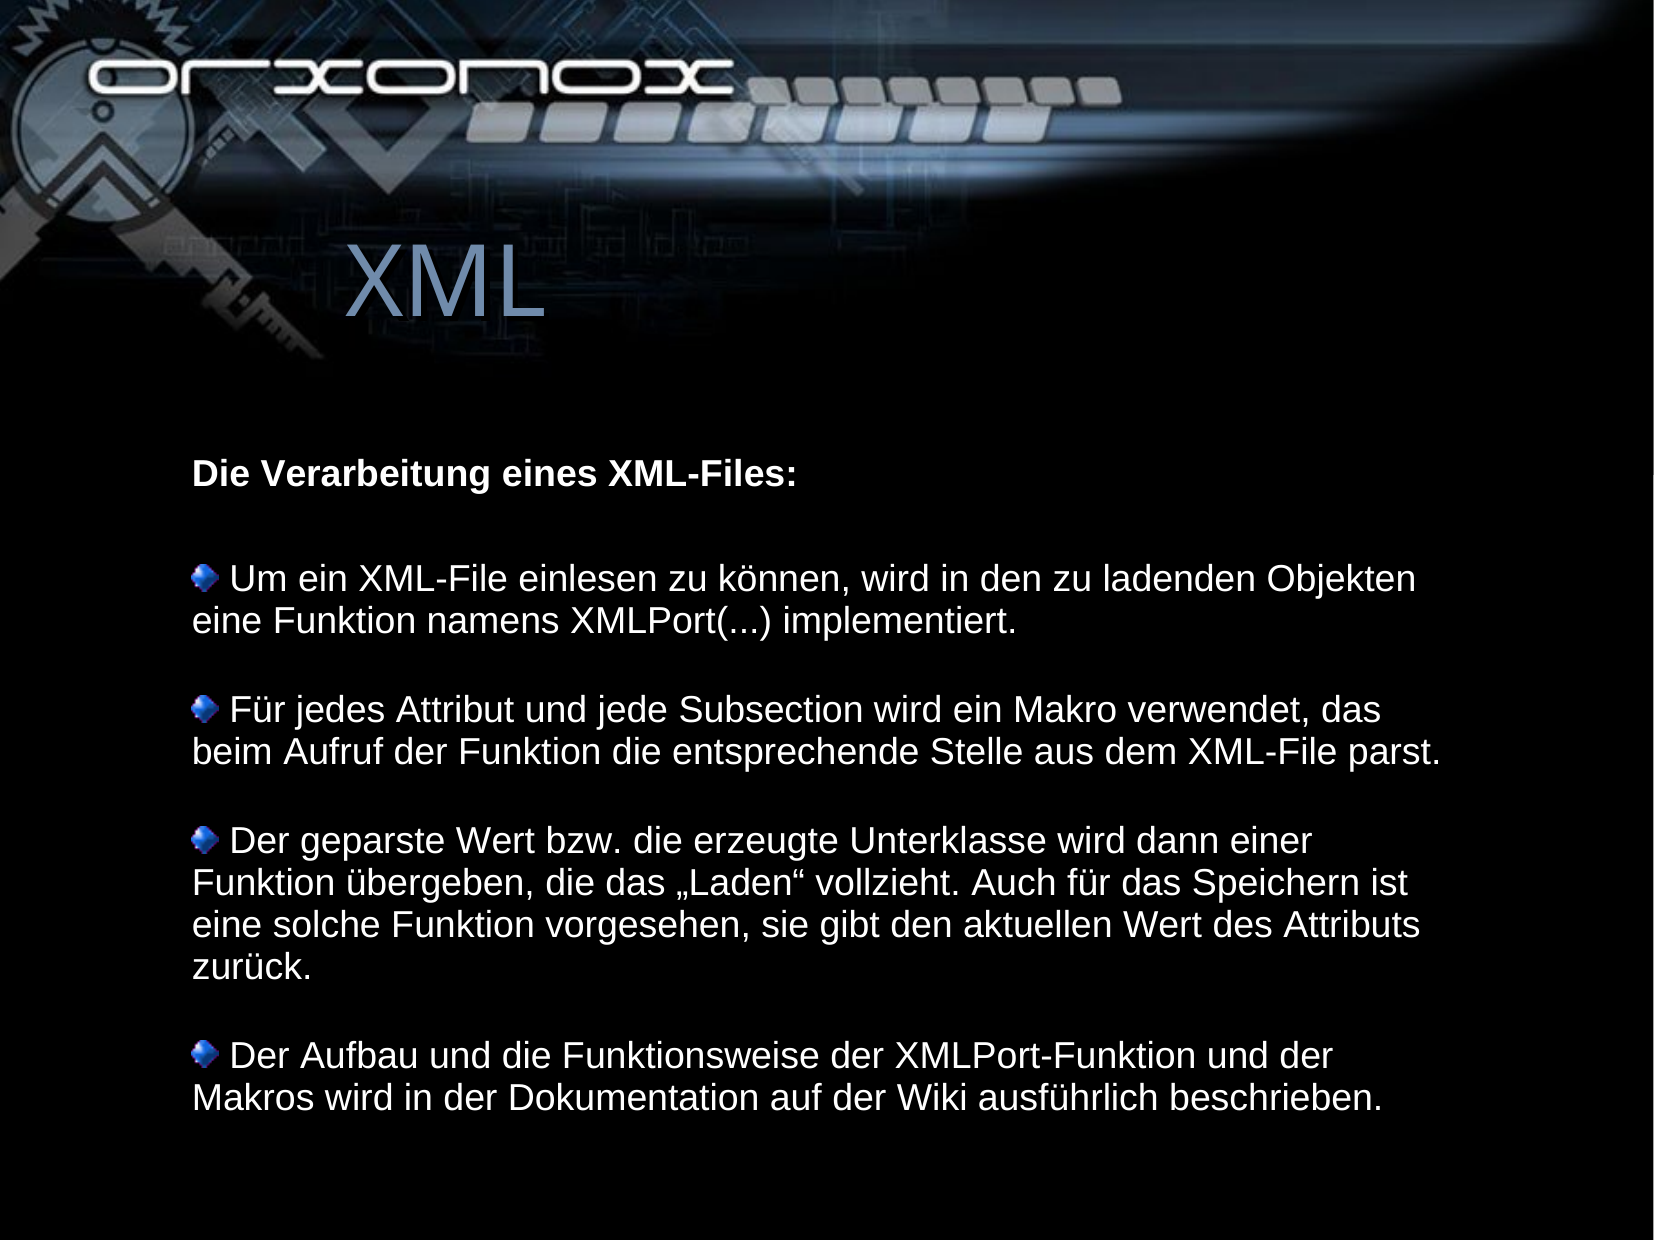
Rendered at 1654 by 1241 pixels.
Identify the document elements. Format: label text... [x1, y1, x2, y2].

picture [191, 826, 219, 854]
text_box Die Verarbeitung eines XML-Files: Um ein XML-File einlesen zu können, wird in den zu ladenden Objekten eine Funktion namens XMLPort(...) implementiert. Für jedes Attribut und jede Subsection wird ein Makro verwendet, das beim Aufruf der Funktion die entsprechende Stelle aus dem XML-File parst. Der geparste Wert bzw. die erzeugte Unterklasse wird dann einer Funktion übergeben, die das „Laden“ vollzieht. Auch für das Speichern ist eine solche Funktion vorgesehen, sie gibt den aktuellen Wert des Attributs zurück. Der Aufbau und die Funktionsweise der XMLPort-Funktion und der Makros wird in der Dokumentation auf der Wiki ausführlich beschrieben. [177, 442, 1477, 1014]
picture [191, 695, 219, 723]
picture [191, 1040, 219, 1068]
picture [0, 0, 1654, 475]
picture [191, 564, 219, 592]
text_box XML [330, 194, 1306, 344]
